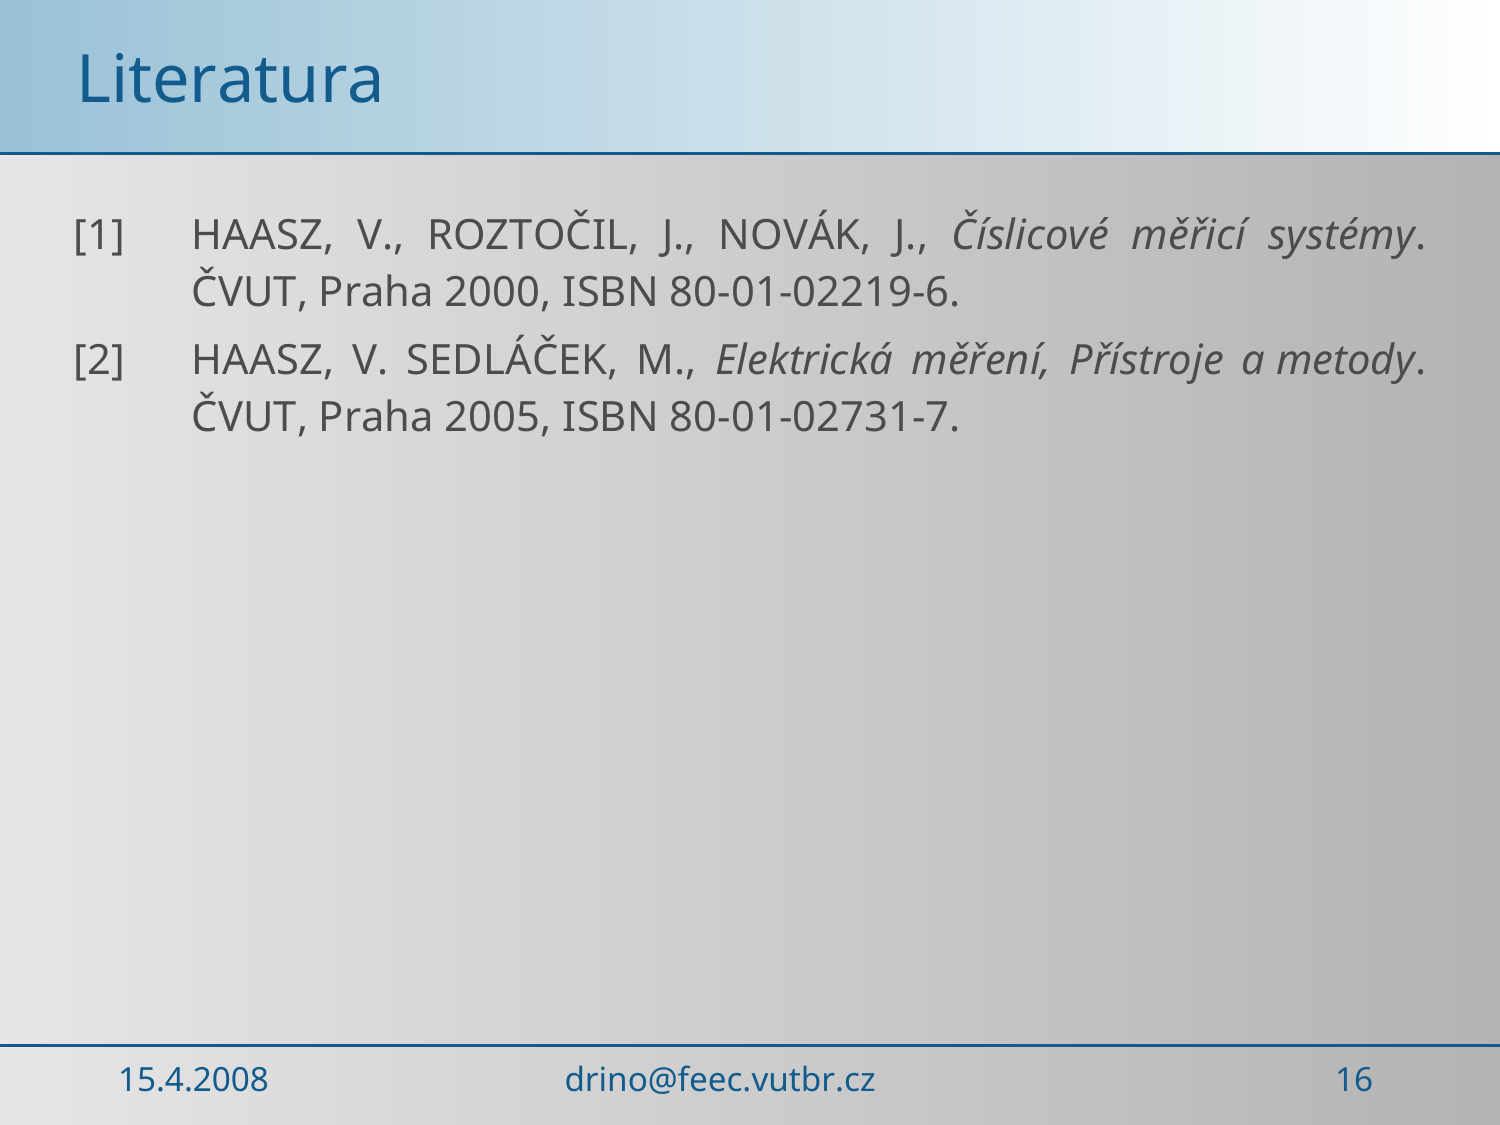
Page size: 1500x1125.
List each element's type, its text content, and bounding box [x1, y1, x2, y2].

text_box [1] HAASZ, V., ROZTOČIL, J., NOVÁK, J., Číslicové měřicí systémy. ČVUT, Praha 2000, ISBN 80-01-02219-6. [2] HAASZ, V. SEDLÁČEK, M., Elektrická měření, Přístroje a metody. ČVUT, Praha 2005, ISBN 80-01-02731-7. [59, 196, 1442, 452]
text_box 15.4.2008 [103, 1049, 432, 1125]
text_box drino@feec.vutbr.cz [454, 1049, 987, 1125]
title Literatura [0, 0, 1500, 152]
text_box <číslo> [1075, 1049, 1388, 1125]
